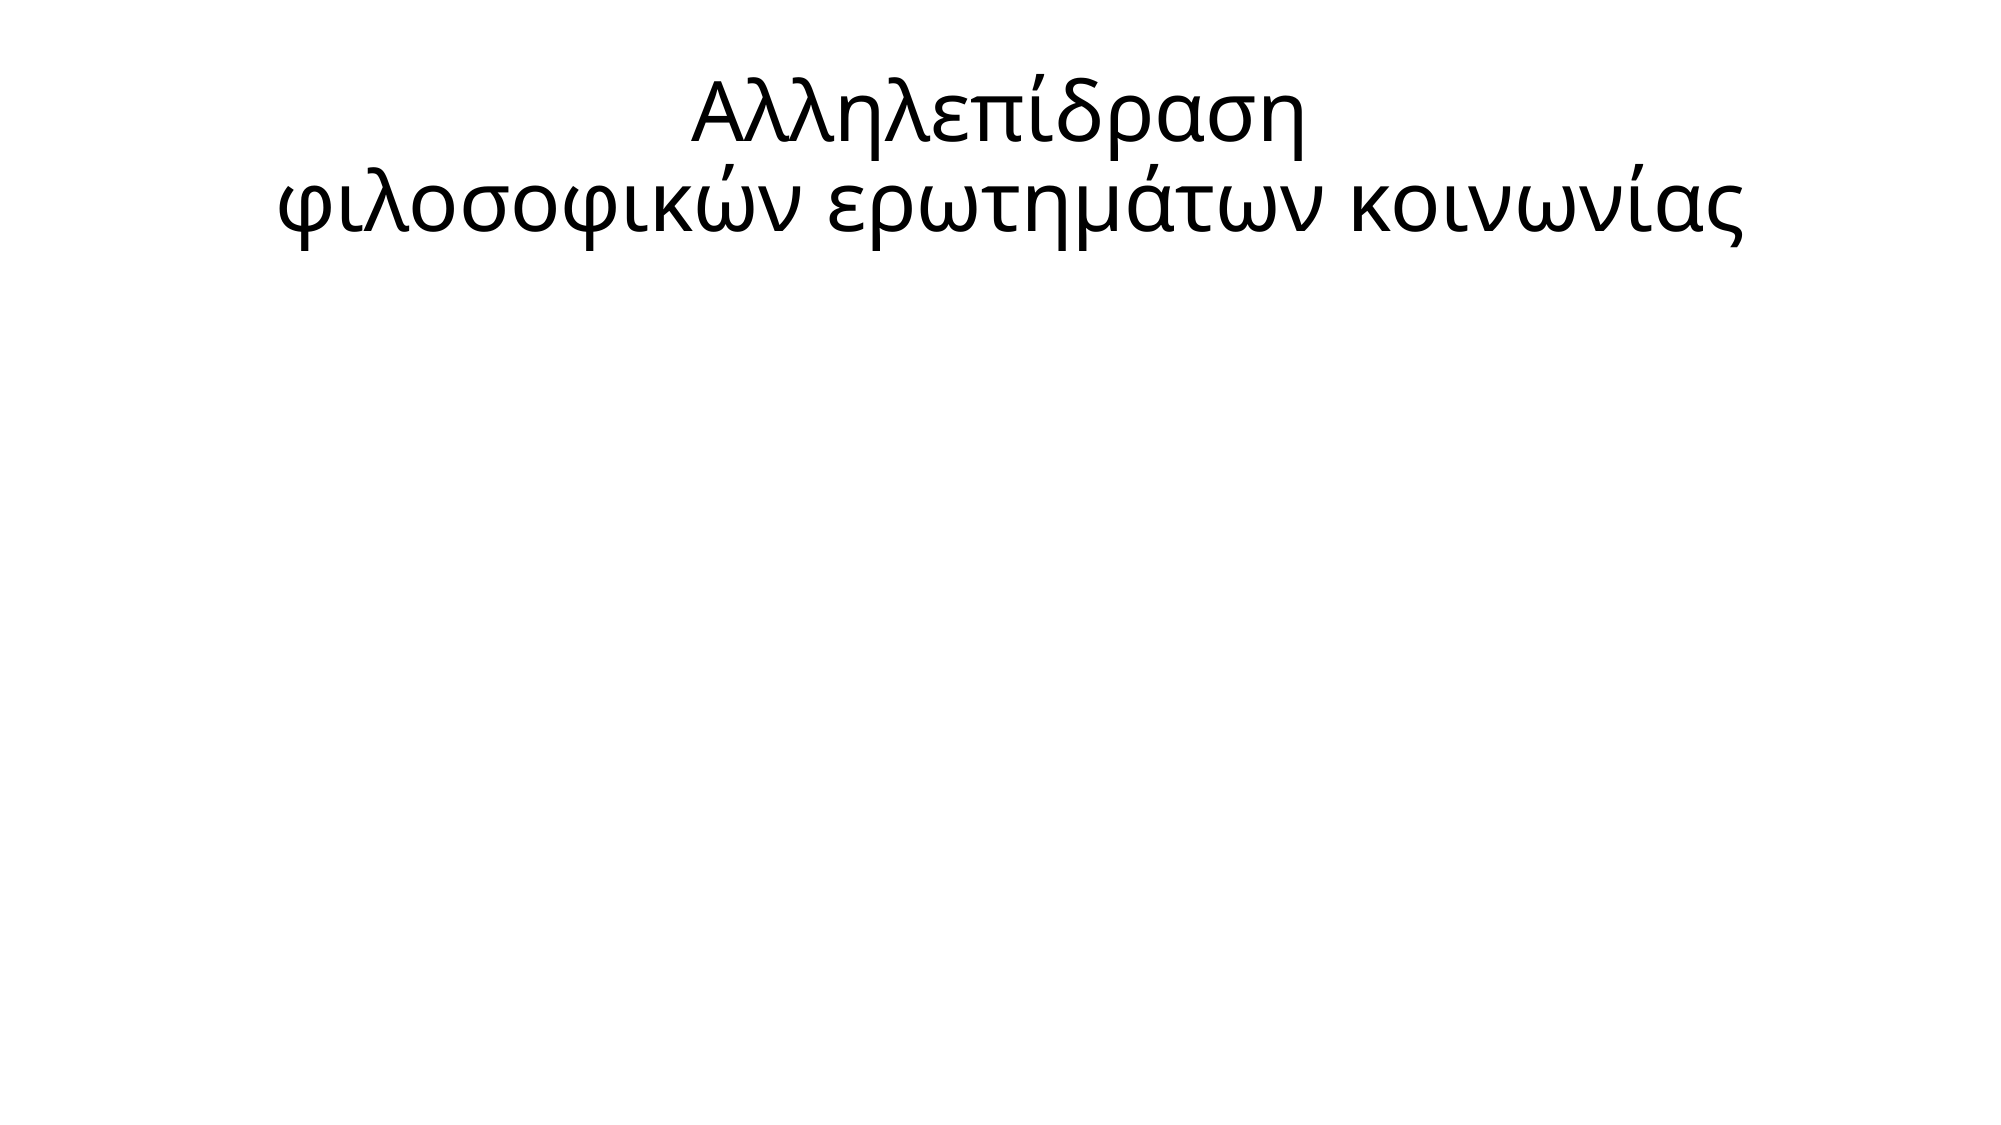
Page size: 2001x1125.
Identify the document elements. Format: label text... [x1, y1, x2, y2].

title Αλληλεπίδραση φιλοσοφικών ερωτημάτων κοινωνίας [137, 59, 1863, 259]
